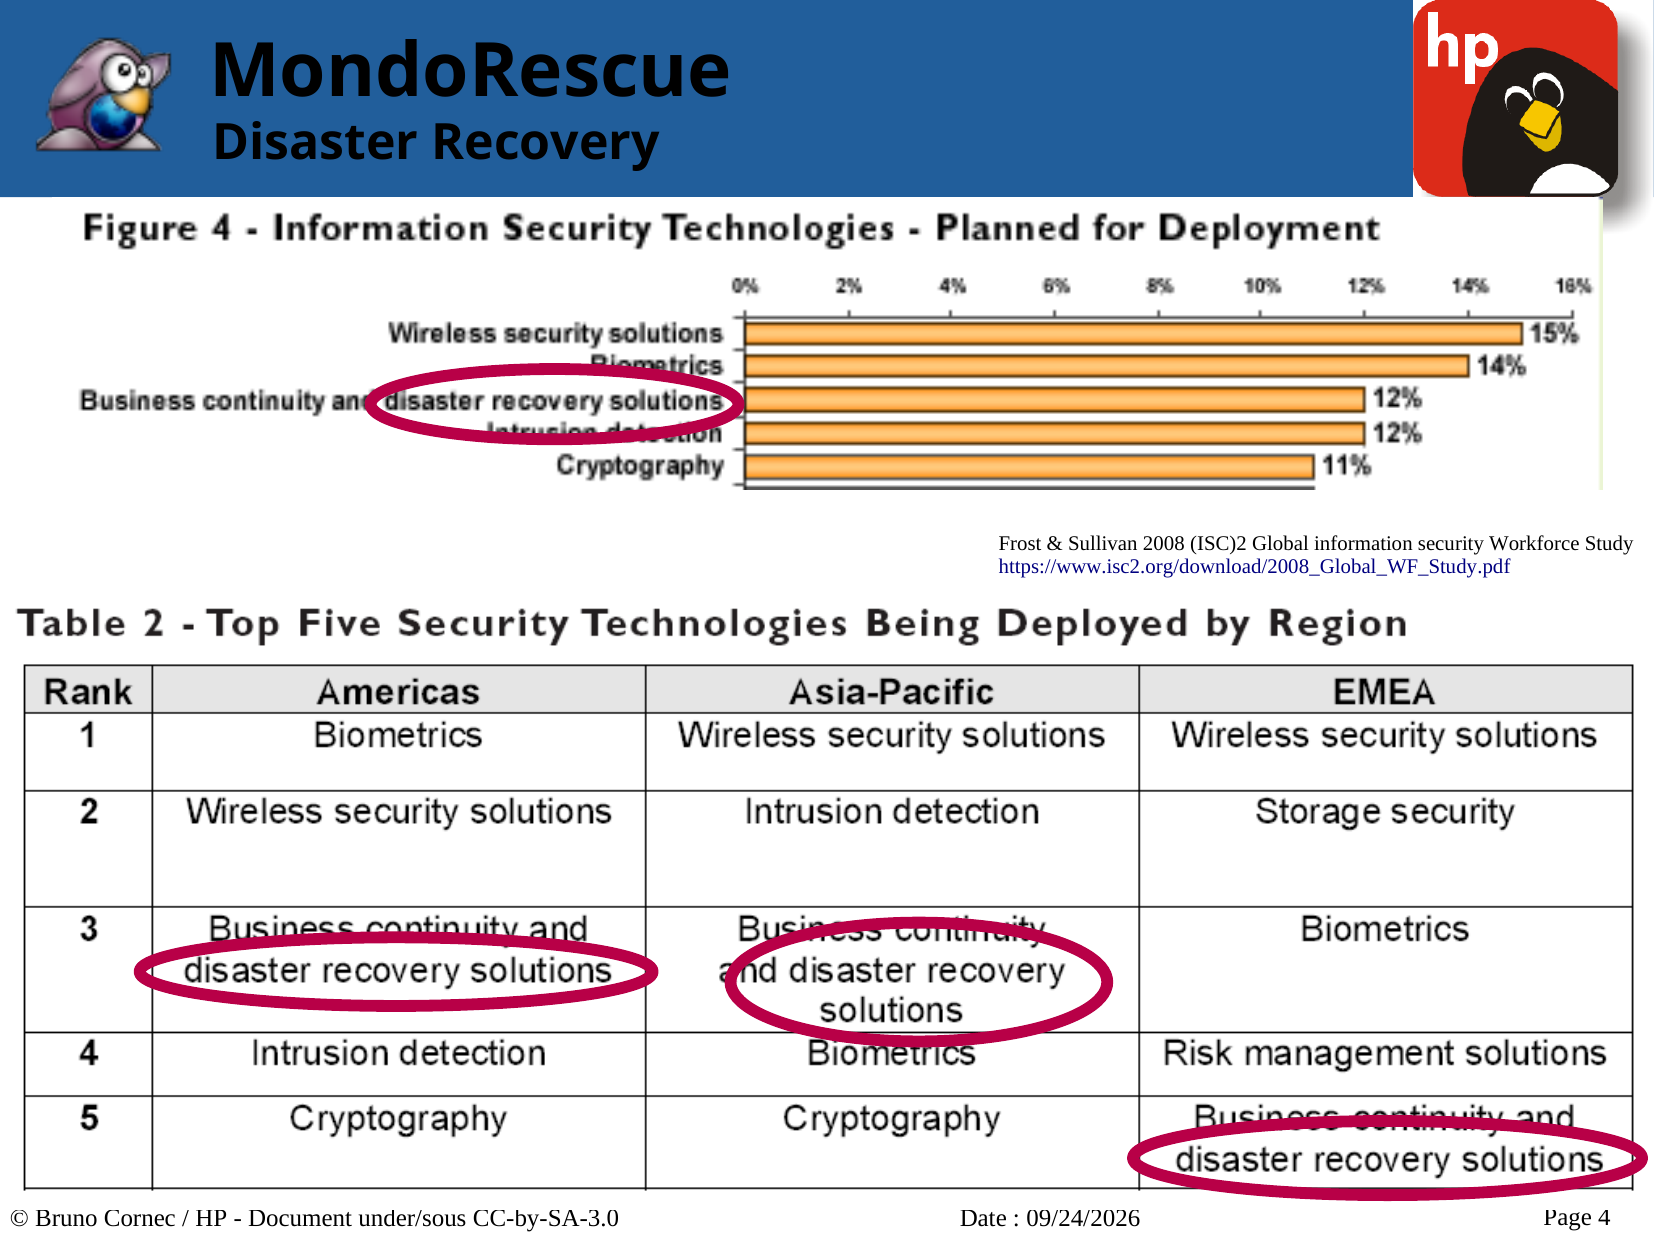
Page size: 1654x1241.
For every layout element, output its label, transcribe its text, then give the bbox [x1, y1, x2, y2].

picture [3, 598, 1654, 1210]
title Disaster Recovery [212, 38, 1202, 247]
picture [0, 0, 1654, 490]
text_box Frost & Sullivan 2008 (ISC)2 Global information security Workforce Study https://www.isc2.org/download/2008_Global_WF_Study.pdf [998, 531, 1635, 578]
